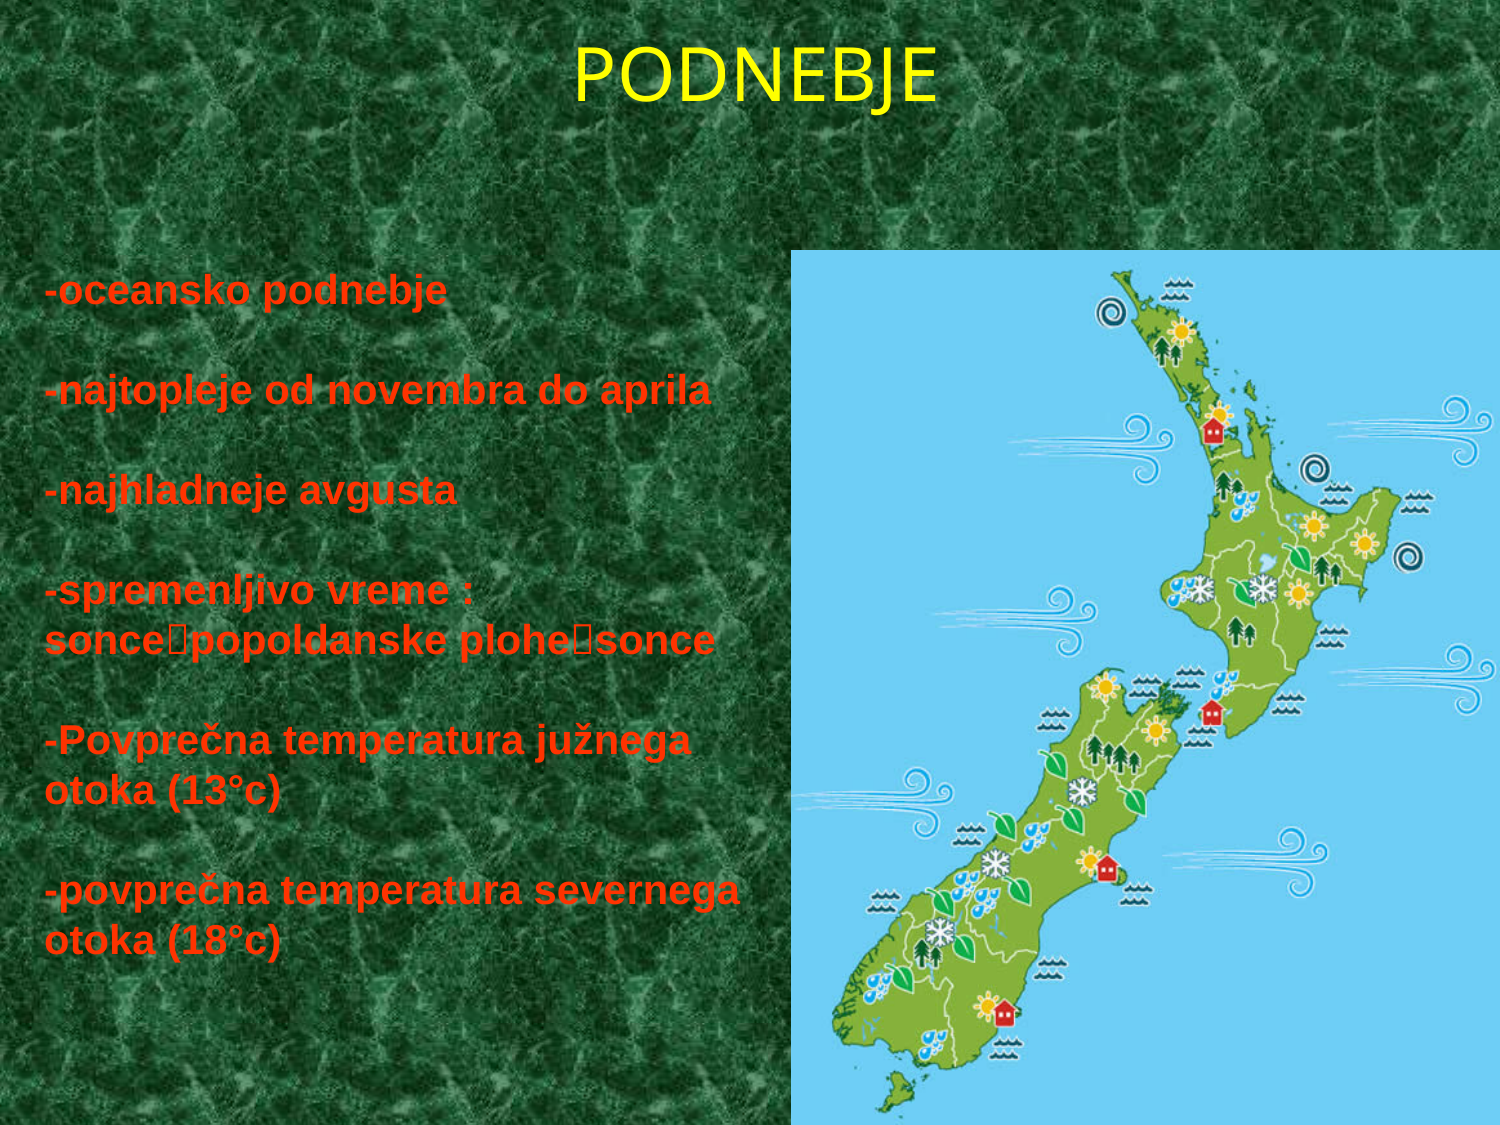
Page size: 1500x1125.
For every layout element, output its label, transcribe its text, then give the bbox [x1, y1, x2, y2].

picture [0, 0, 1500, 1125]
text_box -oceansko podnebje -najtopleje od novembra do aprila -najhladneje avgusta -spremenljivo vreme : soncepopoldanske plohesonce -Povprečna temperatura južnega otoka (13°c) -povprečna temperatura severnega otoka (18°c) [29, 255, 821, 1042]
text_box PODNEBJE [525, 18, 987, 220]
